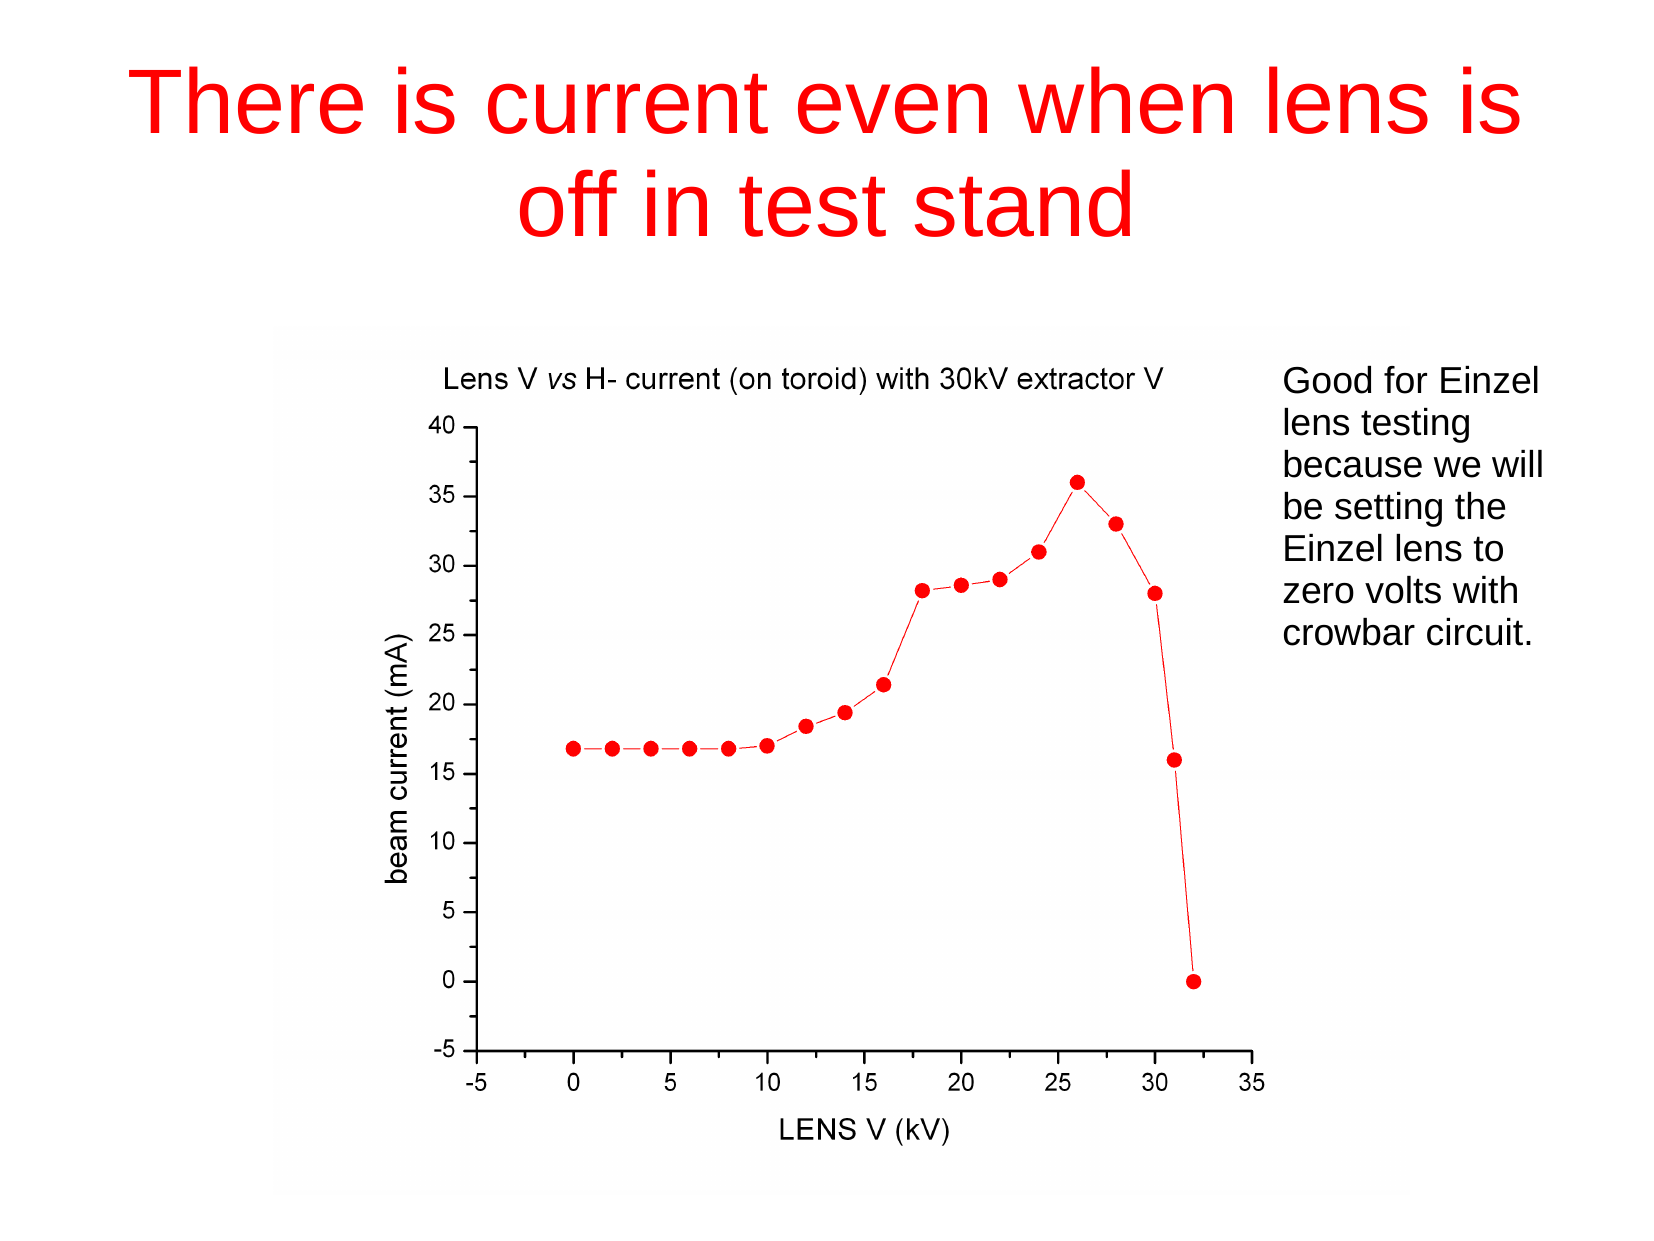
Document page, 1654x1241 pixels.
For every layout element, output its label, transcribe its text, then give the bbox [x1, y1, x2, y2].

text_box Good for Einzel lens testing because we will be setting the Einzel lens to zero volts with crowbar circuit. [1267, 352, 1583, 662]
title There is current even when lens is off in test stand [82, 50, 1571, 256]
picture [273, 326, 1410, 1195]
